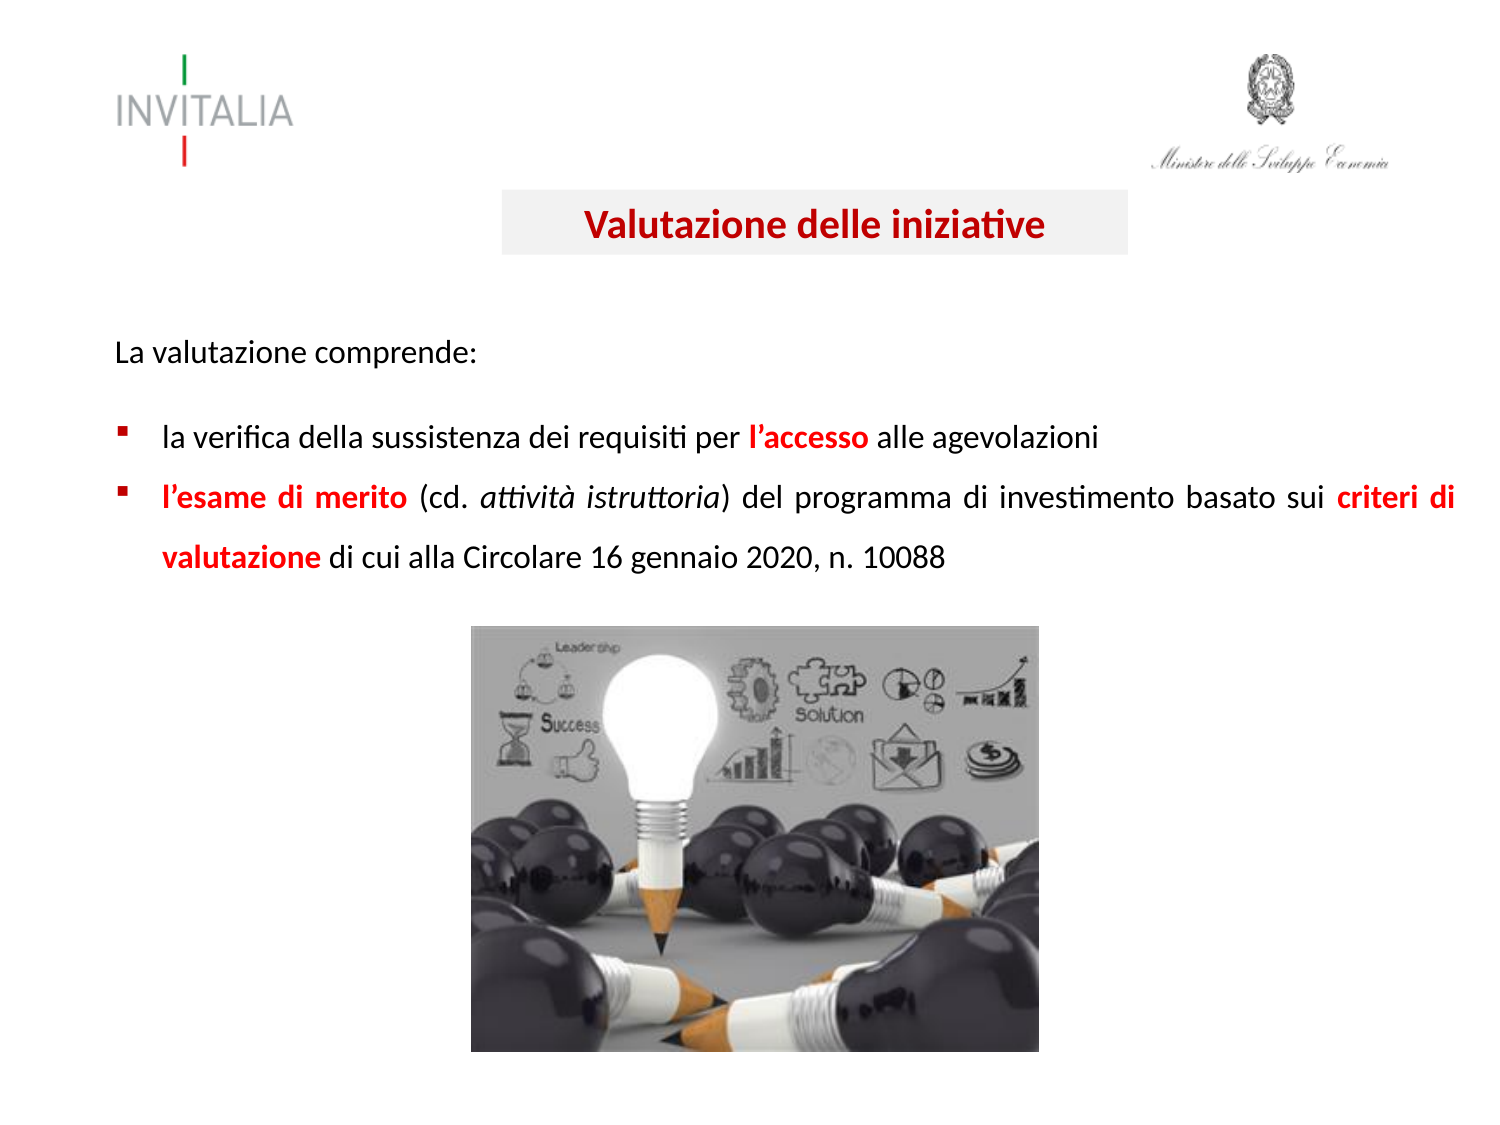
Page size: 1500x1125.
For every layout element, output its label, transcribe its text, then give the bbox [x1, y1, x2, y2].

picture [76, 54, 302, 173]
picture [471, 626, 1039, 1052]
text_box Valutazione delle iniziative [501, 189, 1128, 255]
text_box La valutazione comprende: la verifica della sussistenza dei requisiti per l’accesso alle agevolazioni l’esame di merito (cd. attività istruttoria) del programma di investimento basato sui criteri di valutazione di cui alla Circolare 16 gennaio 2020, n. 10088 [100, 303, 1471, 583]
